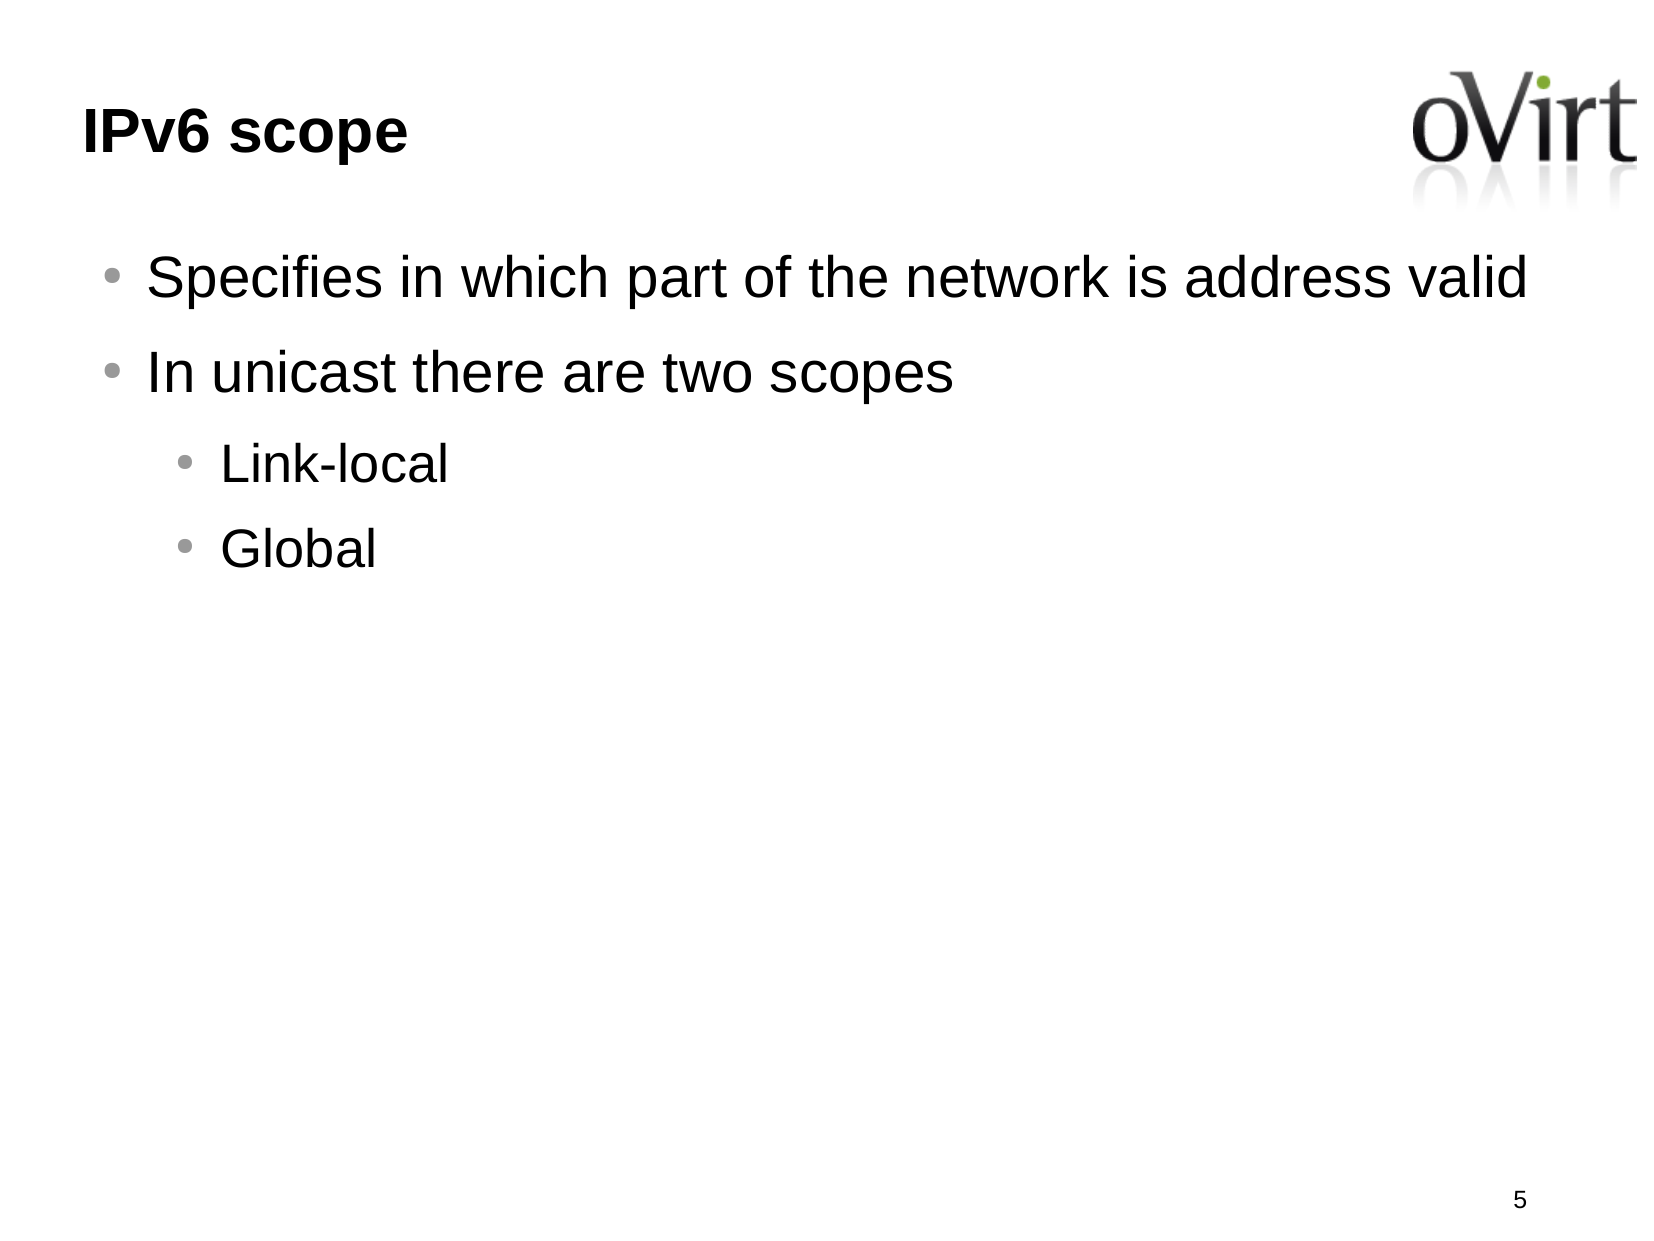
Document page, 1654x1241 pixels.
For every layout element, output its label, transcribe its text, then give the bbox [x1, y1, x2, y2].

list Specifies in which part of the network is address valid In unicast there are two scopes Link-local Global [86, 244, 1576, 1039]
picture [1413, 63, 1637, 212]
title IPv6 scope [82, 37, 1303, 226]
